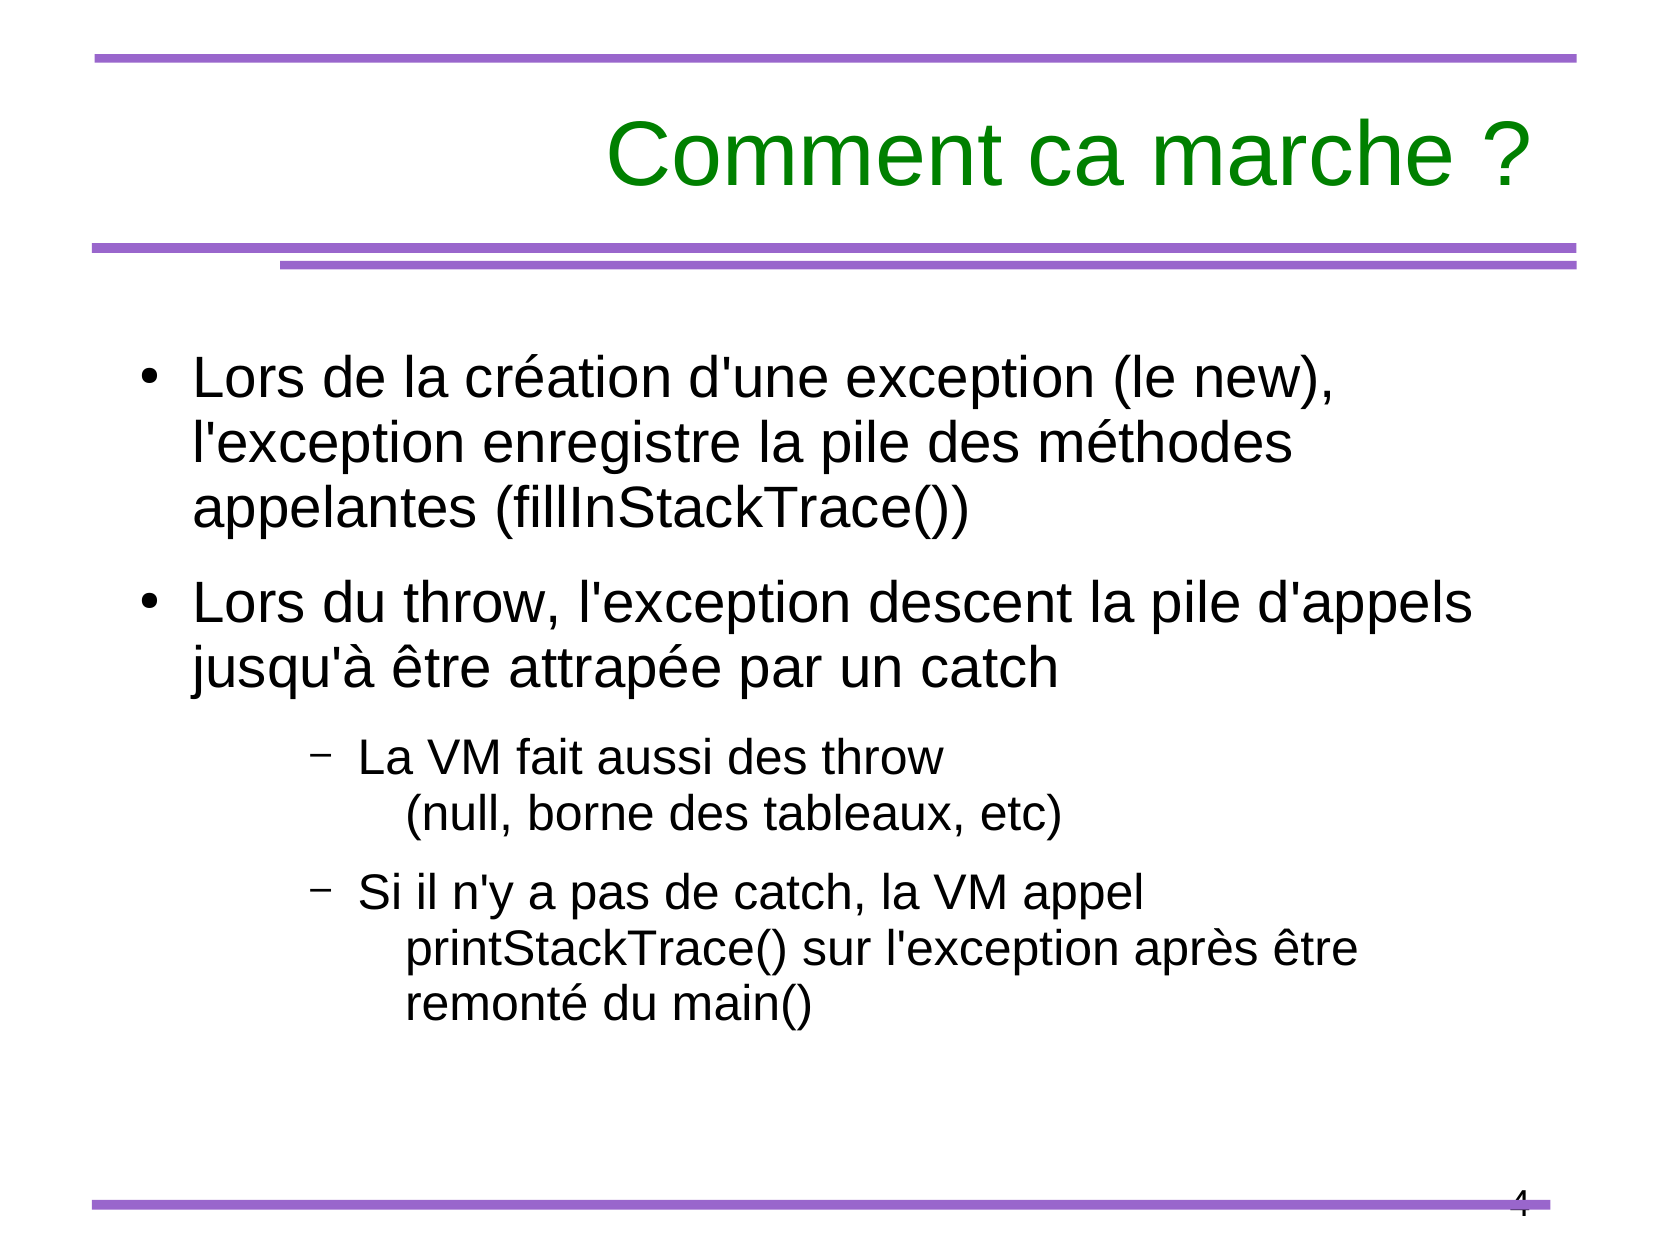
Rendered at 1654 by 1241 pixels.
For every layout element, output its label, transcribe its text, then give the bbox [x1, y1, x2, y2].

title Comment ca marche ? [121, 49, 1534, 257]
list Lors de la création d'une exception (le new), l'exception enregistre la pile des méthodes appelantes (fillInStackTrace()) Lors du throw, l'exception descent la pile d'appels jusqu'à être attrapée par un catch La VM fait aussi des throw (null, borne des tableaux, etc) Si il n'y a pas de catch, la VM appel printStackTrace() sur l'exception après être remonté du main() [121, 344, 1534, 1127]
